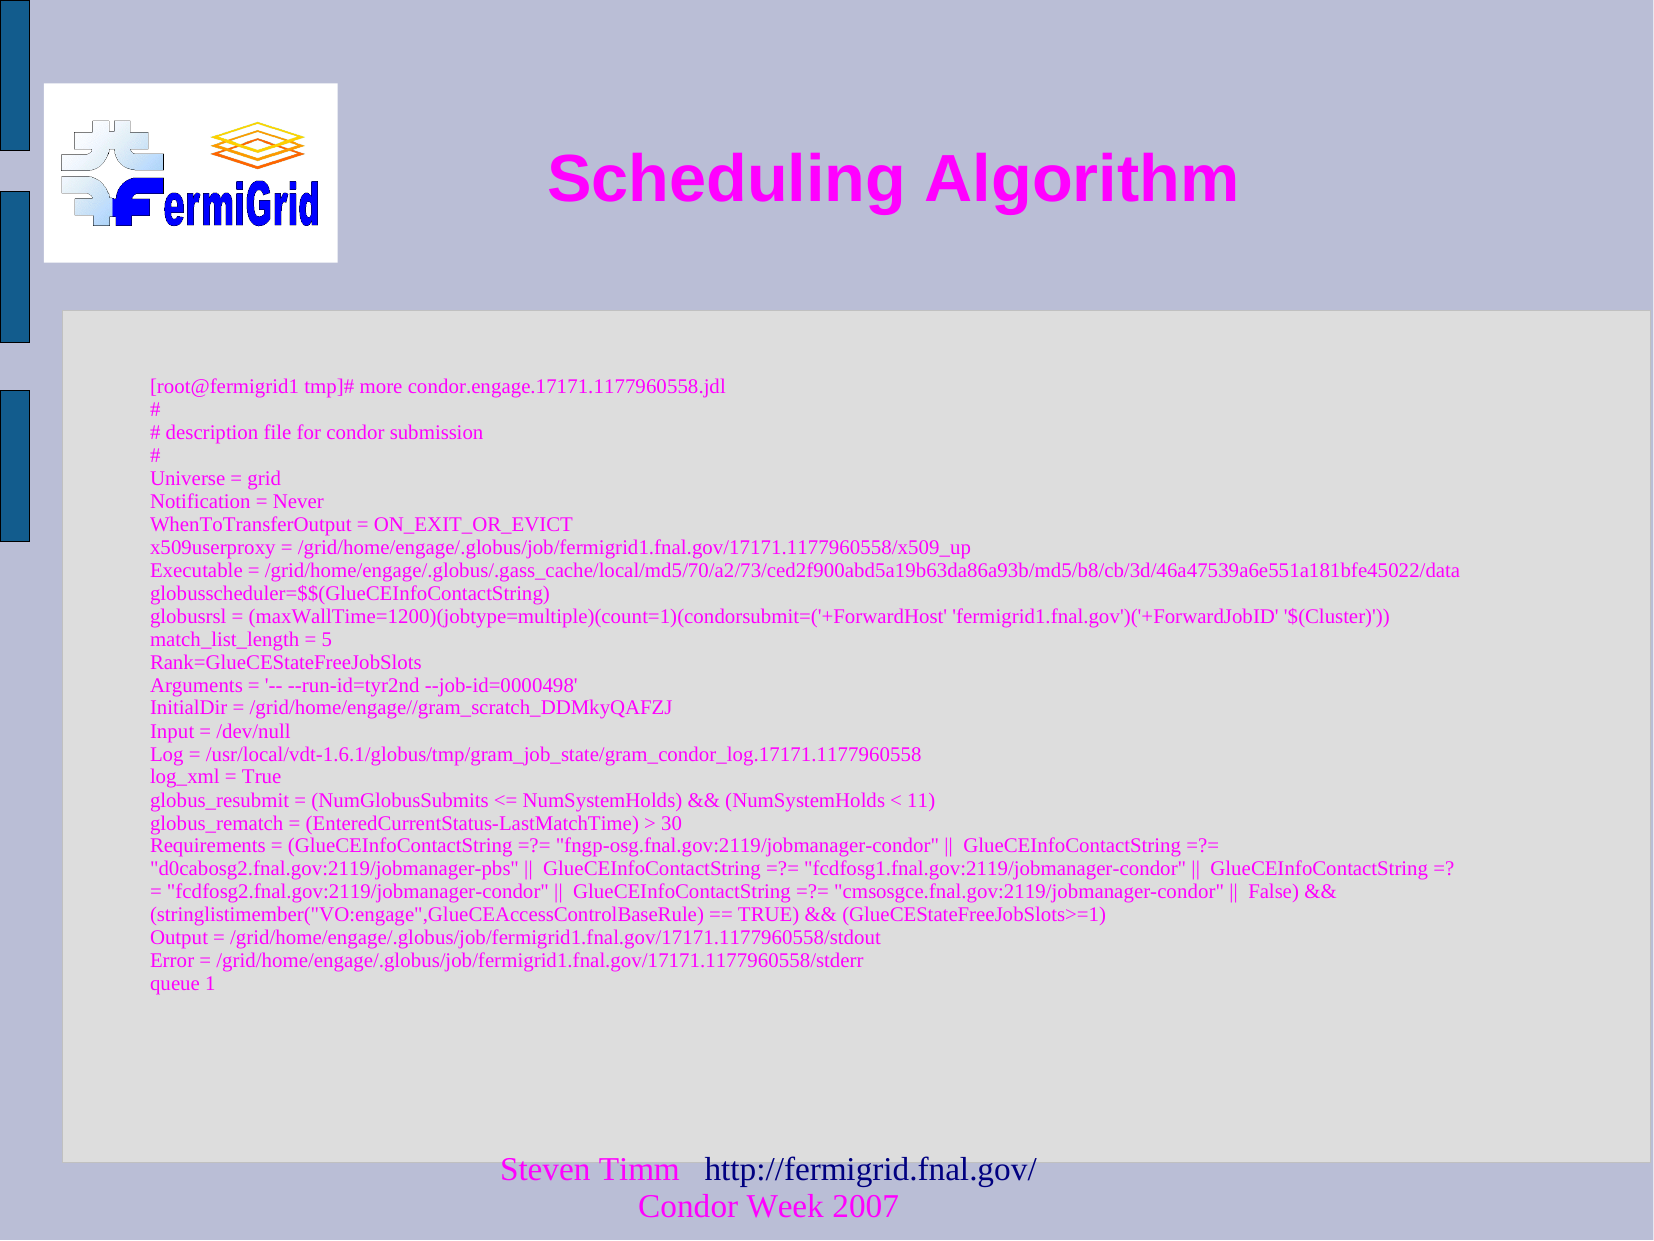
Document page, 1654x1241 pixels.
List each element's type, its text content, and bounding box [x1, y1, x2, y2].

text_box [root@fermigrid1 tmp]# more condor.engage.17171.1177960558.jdl # # description file for condor submission # Universe = grid Notification = Never WhenToTransferOutput = ON_EXIT_OR_EVICT x509userproxy = /grid/home/engage/.globus/job/fermigrid1.fnal.gov/17171.1177960558/x509_up Executable = /grid/home/engage/.globus/.gass_cache/local/md5/70/a2/73/ced2f900abd5a19b63da86a93b/md5/b8/cb/3d/46a47539a6e551a181bfe45022/data globusscheduler=$$(GlueCEInfoContactString) globusrsl = (maxWallTime=1200)(jobtype=multiple)(count=1)(condorsubmit=('+ForwardHost' 'fermigrid1.fnal.gov')('+ForwardJobID' '$(Cluster)')) match_list_length = 5 Rank=GlueCEStateFreeJobSlots Arguments = '-- --run-id=tyr2nd --job-id=0000498' InitialDir = /grid/home/engage//gram_scratch_DDMkyQAFZJ Input = /dev/null Log = /usr/local/vdt-1.6.1/globus/tmp/gram_job_state/gram_condor_log.17171.1177960558 log_xml = True globus_resubmit = (NumGlobusSubmits <= NumSystemHolds) && (NumSystemHolds < 11) globus_rematch = (EnteredCurrentStatus-LastMatchTime) > 30 Requirements = (GlueCEInfoContactString =?= "fngp-osg.fnal.gov:2119/jobmanager-condor" || GlueCEInfoContactString =?= "d0cabosg2.fnal.gov:2119/jobmanager-pbs" || GlueCEInfoContactString =?= "fcdfosg1.fnal.gov:2119/jobmanager-condor" || GlueCEInfoContactString =?= "fcdfosg2.fnal.gov:2119/jobmanager-condor" || GlueCEInfoContactString =?= "cmsosgce.fnal.gov:2119/jobmanager-condor" || False) && (stringlistimember("VO:engage",GlueCEAccessControlBaseRule) == TRUE) && (GlueCEStateFreeJobSlots>=1) Output = /grid/home/engage/.globus/job/fermigrid1.fnal.gov/17171.1177960558/stdout Error = /grid/home/engage/.globus/job/fermigrid1.fnal.gov/17171.1177960558/stderr queue 1 [150, 375, 1463, 1187]
title Scheduling Algorithm [187, 75, 1600, 283]
text_box [150, 412, 1426, 482]
picture [53, 112, 187, 234]
